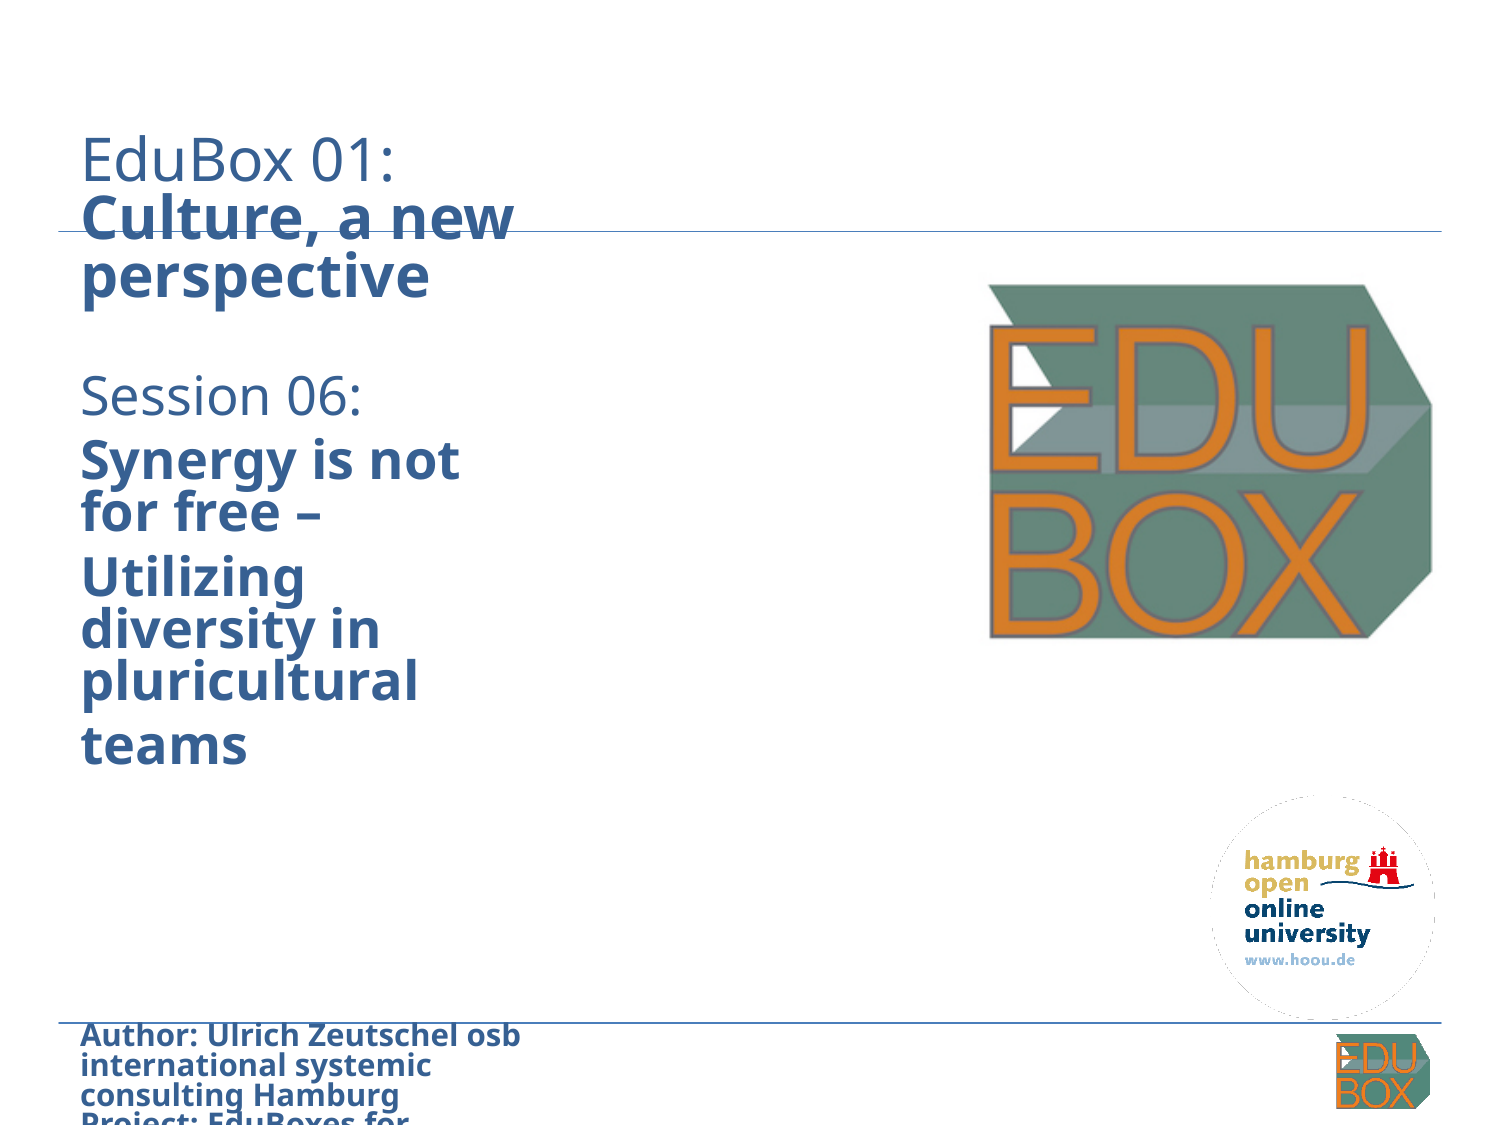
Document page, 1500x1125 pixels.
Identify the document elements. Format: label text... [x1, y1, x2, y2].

picture [1328, 1028, 1437, 1114]
list EduBox 01: Culture, a new perspective Session 06: Synergy is not for free – Utilizing diversity in pluricultural teams Author: Ulrich Zeutschel osb international systemic consulting Hamburg Project: EduBoxes for Hamburg Open Online University (www.hoou.de) [53, 254, 1404, 1005]
picture [1210, 795, 1435, 1020]
picture [952, 259, 1469, 666]
